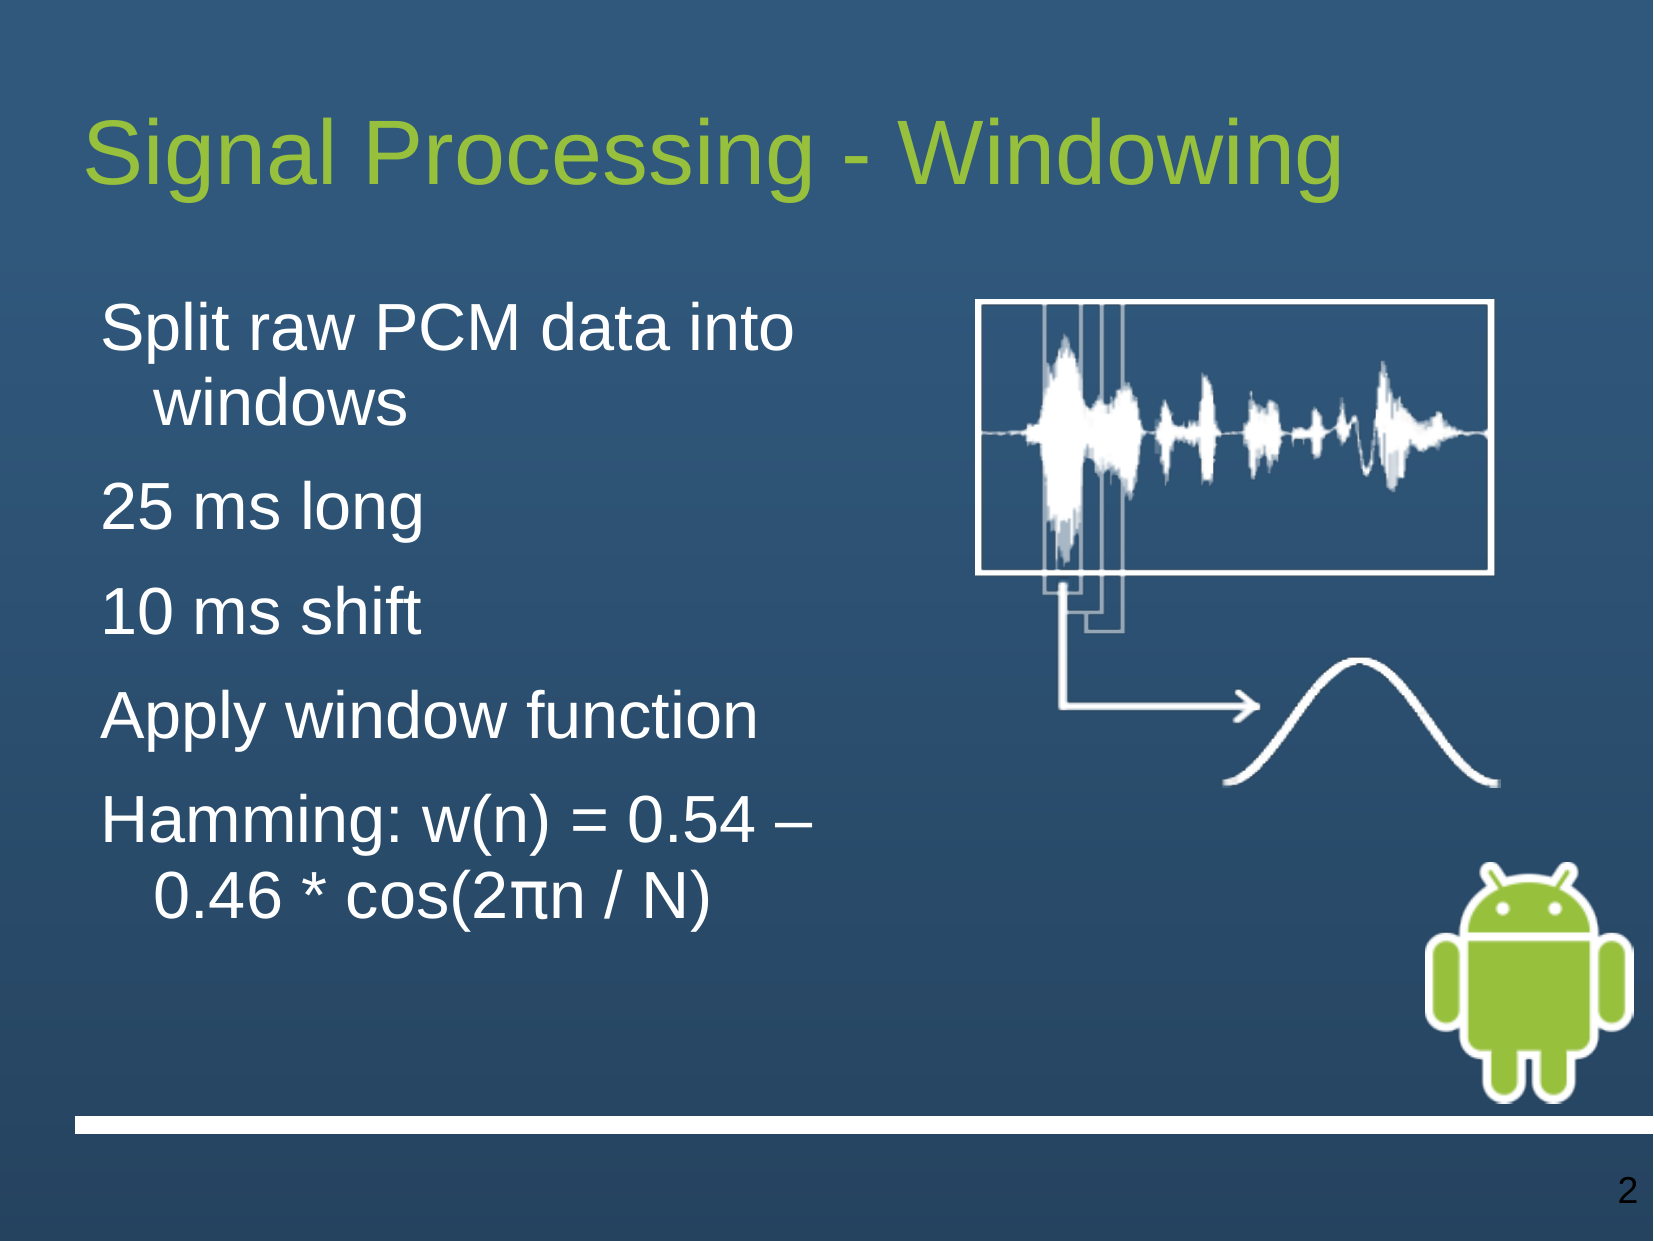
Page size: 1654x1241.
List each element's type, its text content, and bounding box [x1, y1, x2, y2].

picture [975, 299, 1501, 788]
list Split raw PCM data into windows 25 ms long 10 ms shift Apply window function Hamming: w(n) = 0.54 – 0.46 * cos(2πn / N) [82, 290, 901, 1109]
picture [1425, 862, 1634, 1104]
title Signal Processing - Windowing [82, 49, 1571, 257]
